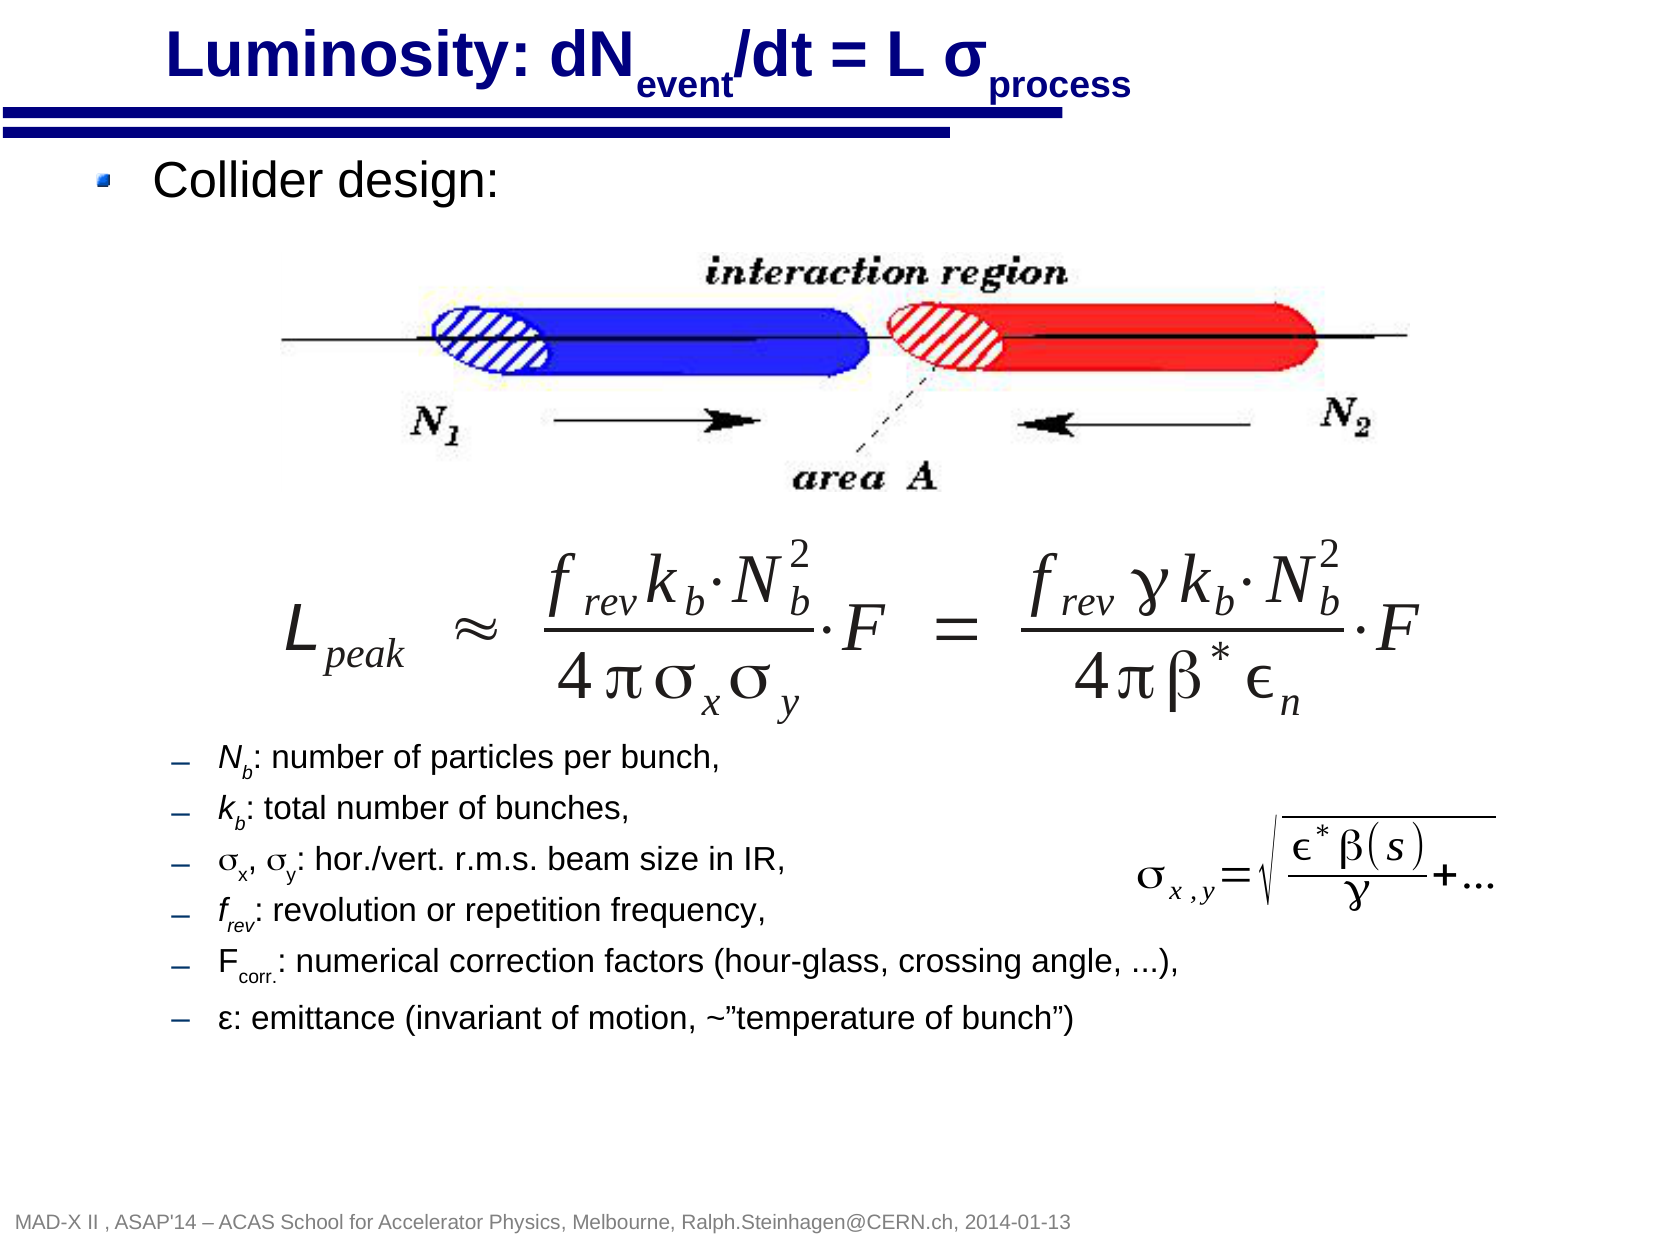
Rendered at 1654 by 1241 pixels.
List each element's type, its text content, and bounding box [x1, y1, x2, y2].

title Luminosity: dNevent/dt = L σprocess [165, 7, 1323, 116]
list Collider design: Nb: number of particles per bunch, kb: total number of bunches, sx, sy: hor./vert. r.m.s. beam size in IR, frev: revolution or repetition frequency, Fcorr.: numerical correction factors (hour-glass, crossing angle, ...), ε: emittance (invariant of motion, ~”temperature of bunch”) [96, 152, 1585, 1195]
chart [263, 527, 1441, 724]
picture [280, 252, 1410, 492]
chart [1124, 813, 1508, 913]
